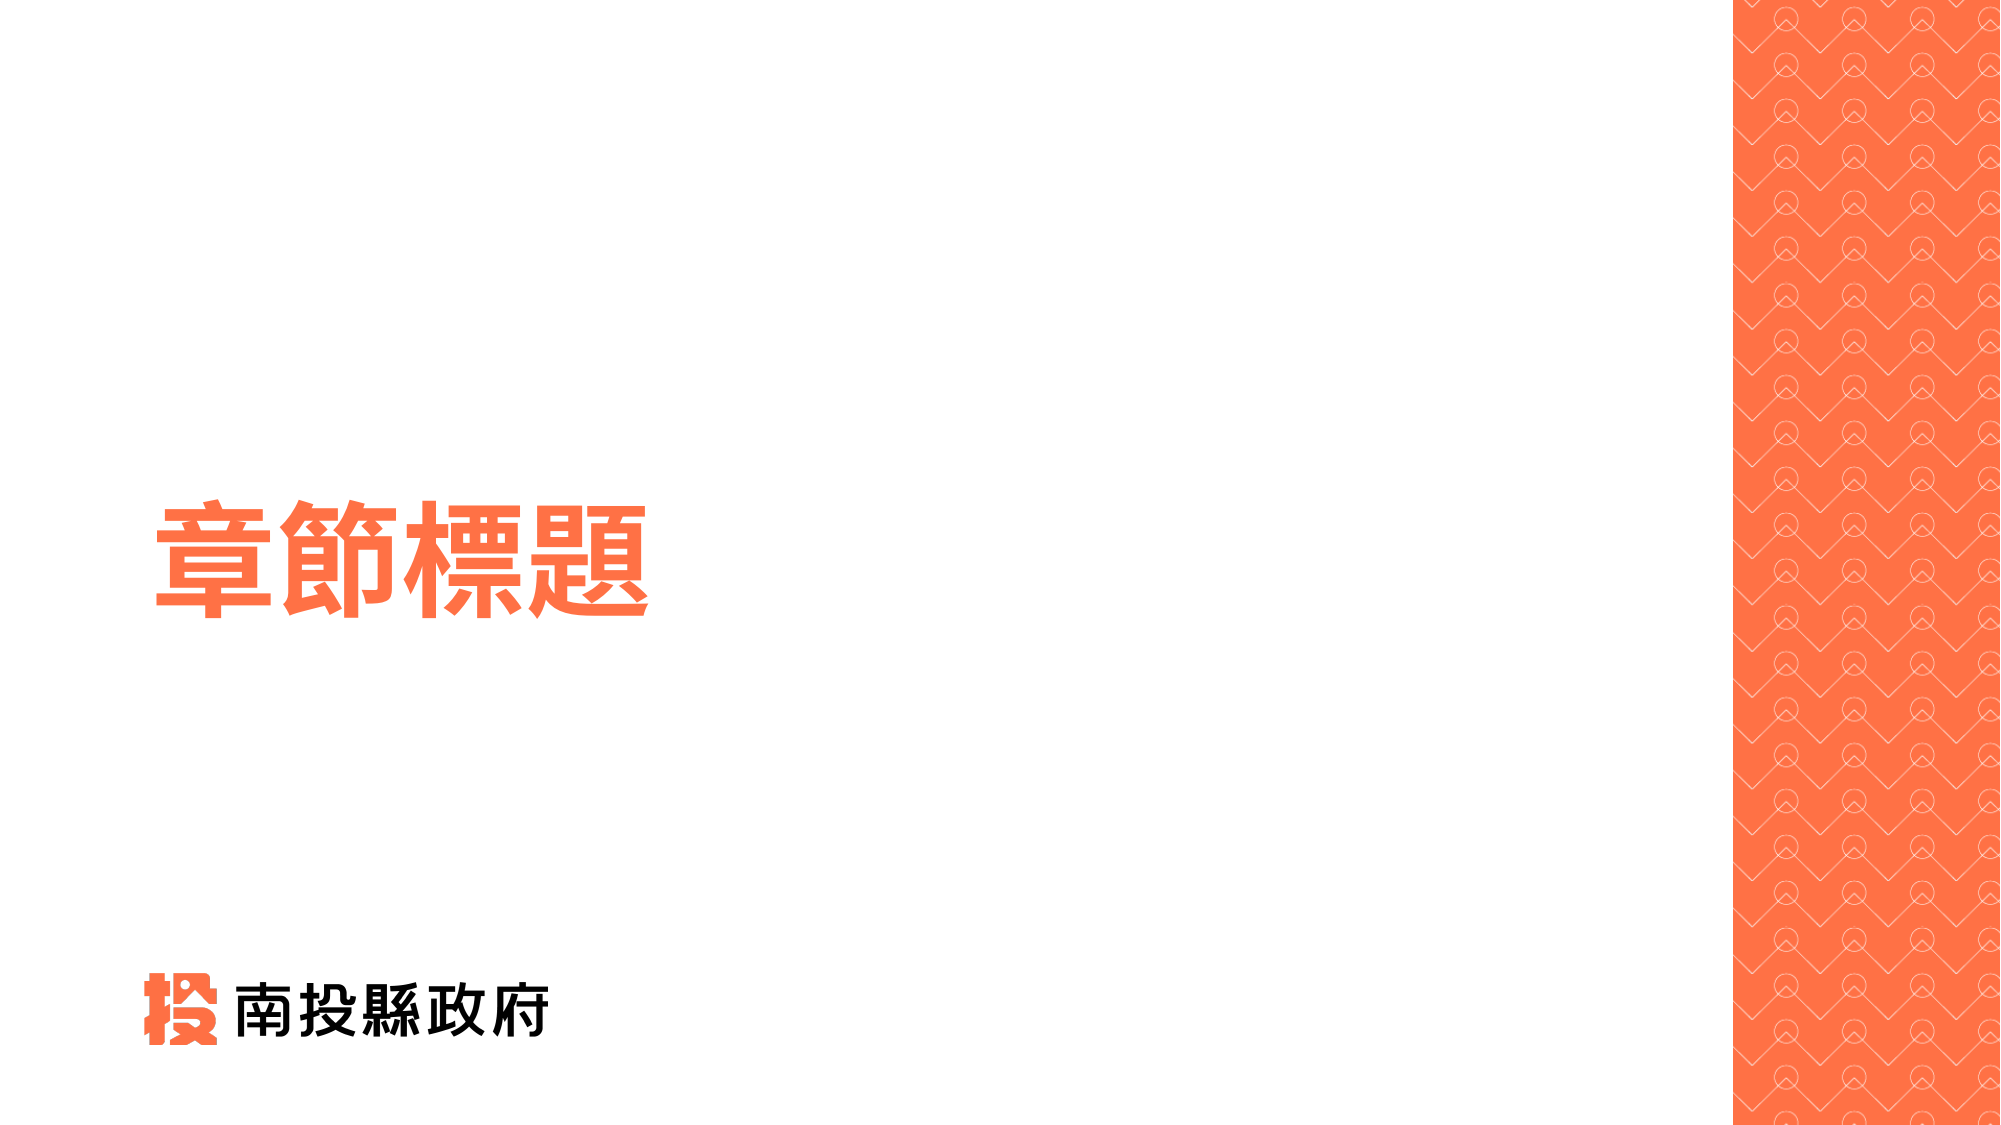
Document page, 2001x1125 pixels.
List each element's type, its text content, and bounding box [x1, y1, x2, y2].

title 章節標題 [136, 179, 1862, 648]
picture [1733, 0, 2001, 1125]
picture [144, 973, 548, 1045]
